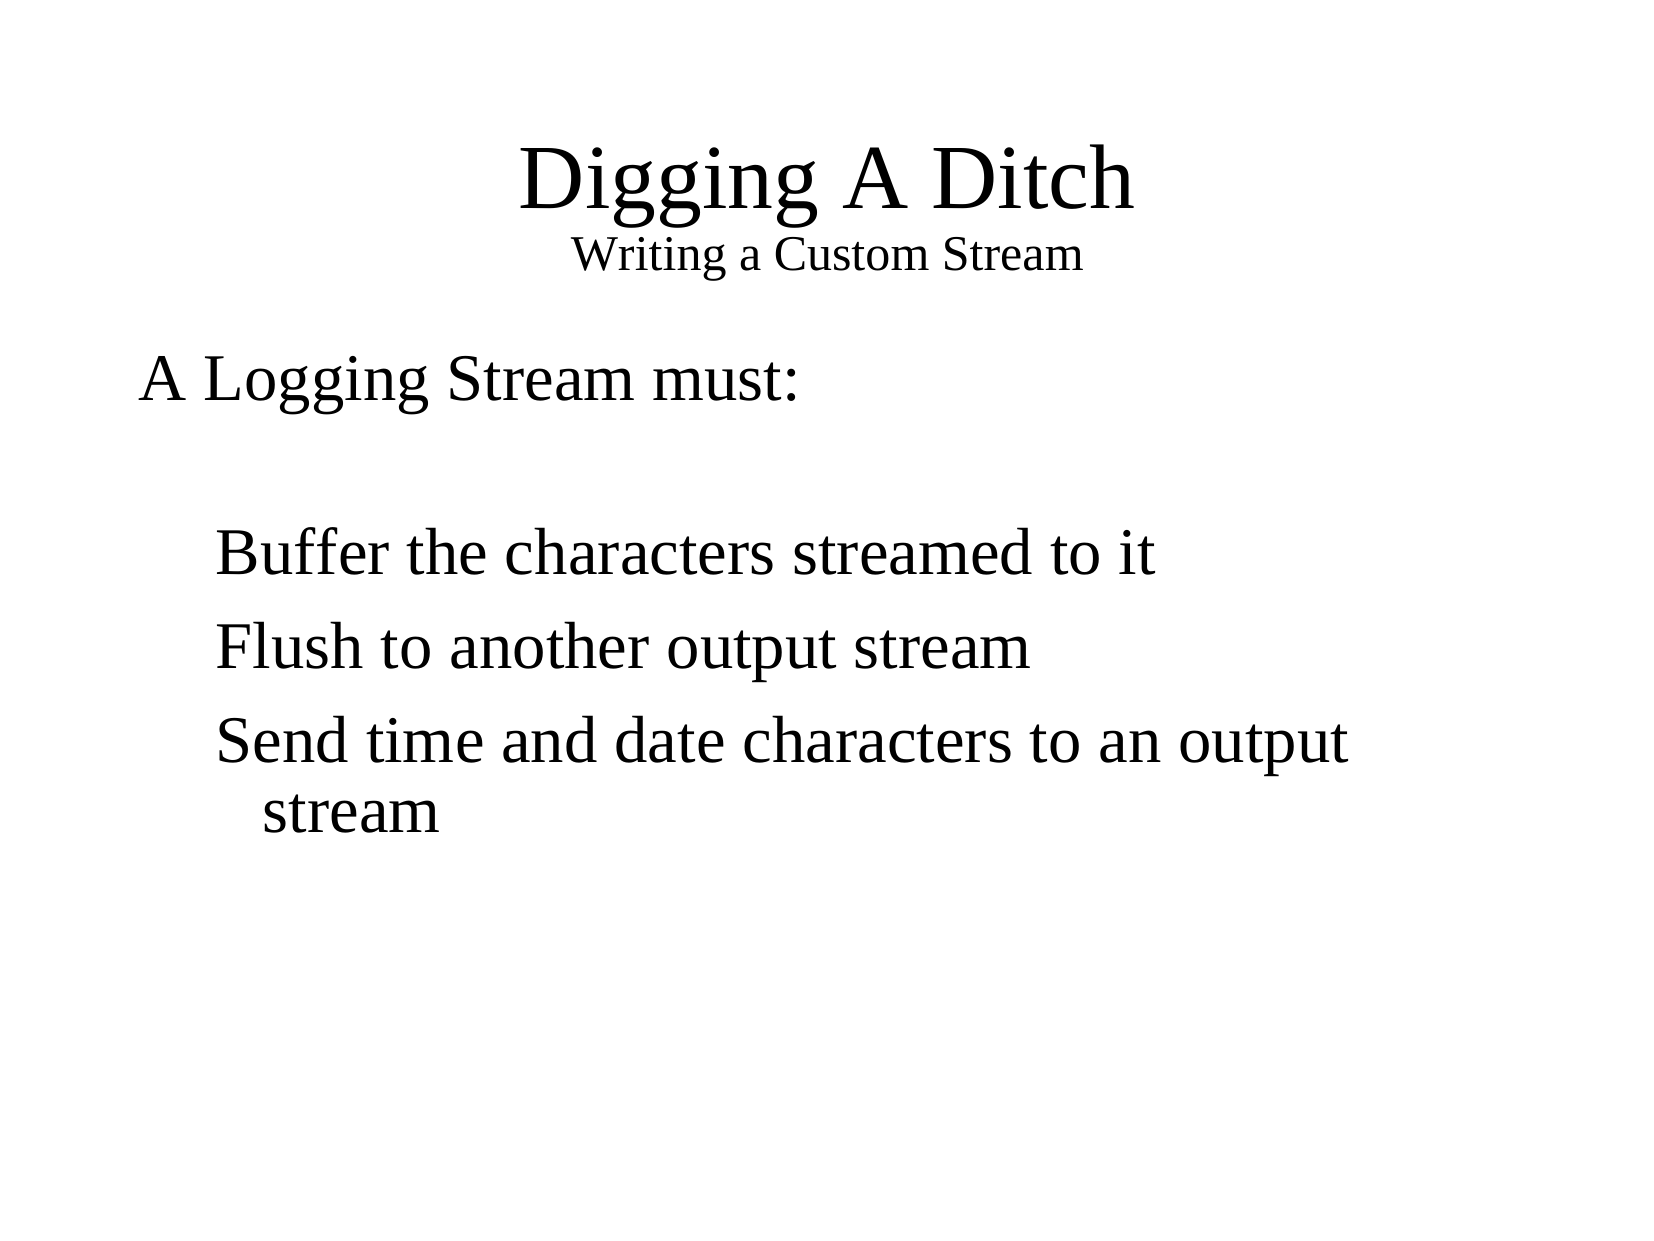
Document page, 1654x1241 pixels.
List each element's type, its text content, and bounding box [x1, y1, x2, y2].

list A Logging Stream must: Buffer the characters streamed to it Flush to another output stream Send time and date characters to an output stream [121, 344, 1534, 1126]
title Digging A Ditch Writing a Custom Stream [121, 102, 1534, 310]
